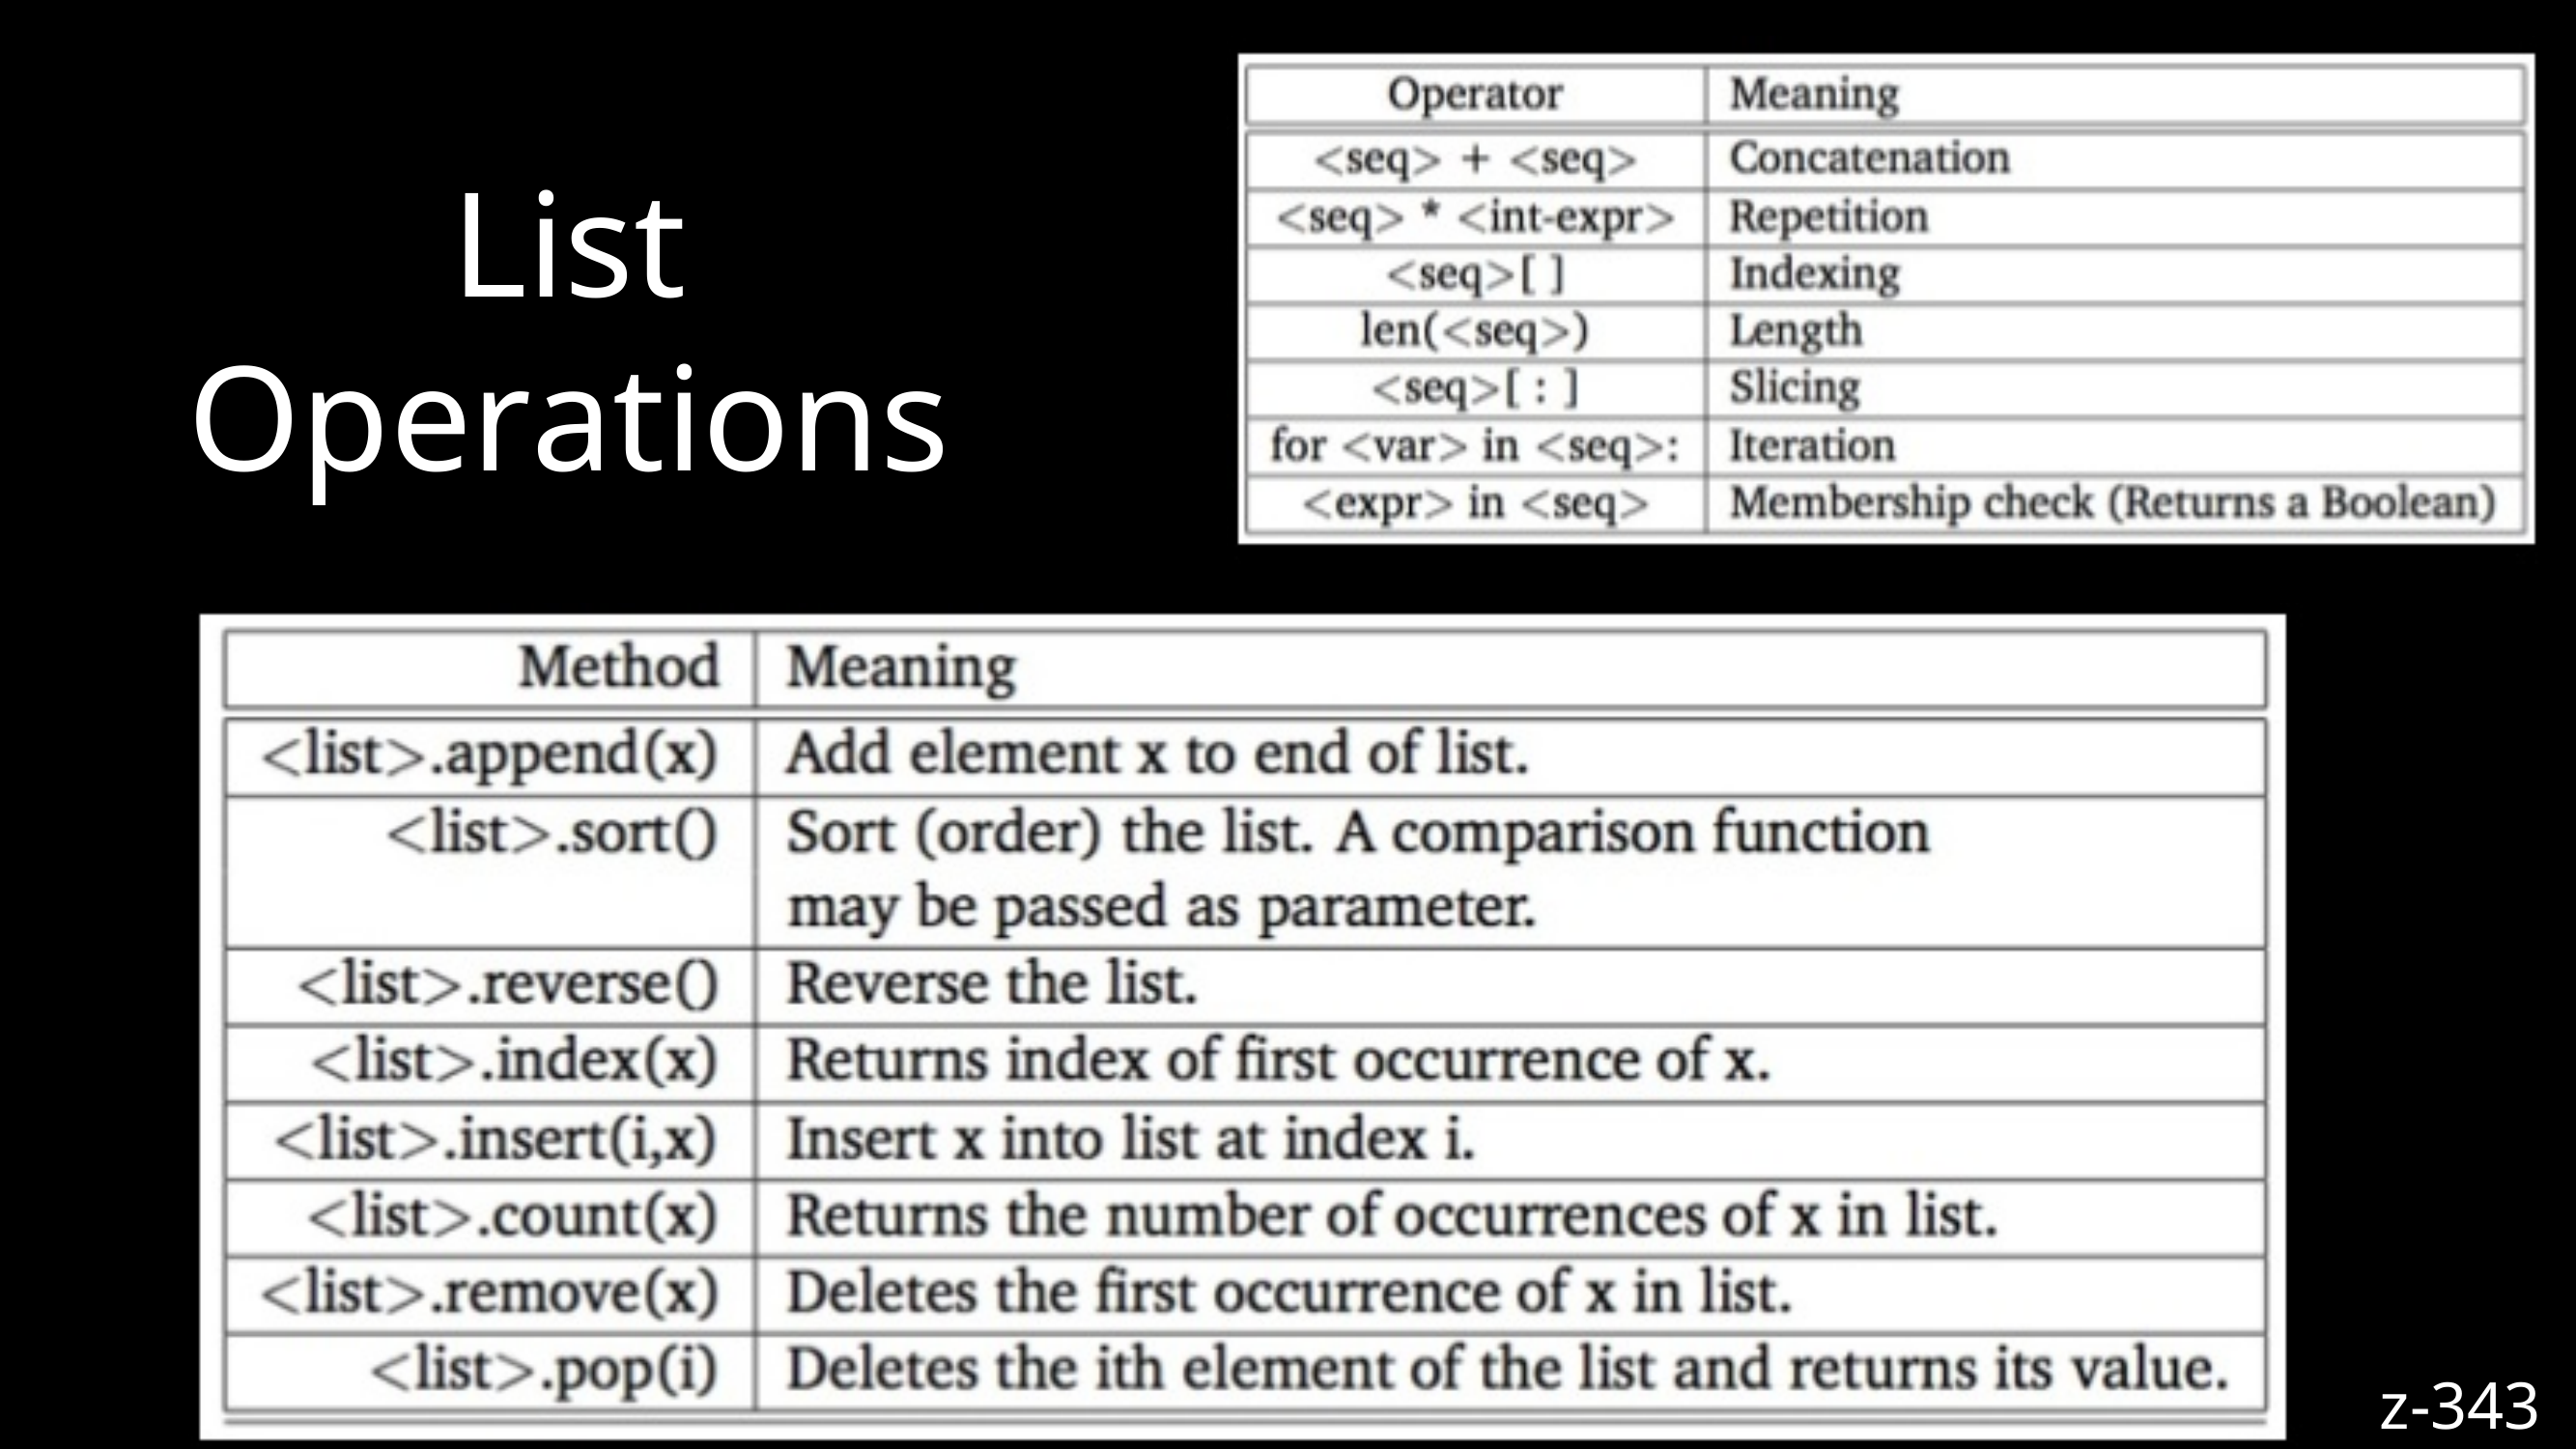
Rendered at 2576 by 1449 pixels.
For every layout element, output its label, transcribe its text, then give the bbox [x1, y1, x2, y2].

text_box List Operations [173, 144, 965, 508]
picture [1227, 36, 2552, 564]
text_box z-343 [2364, 1356, 2557, 1449]
picture [188, 603, 2303, 1449]
